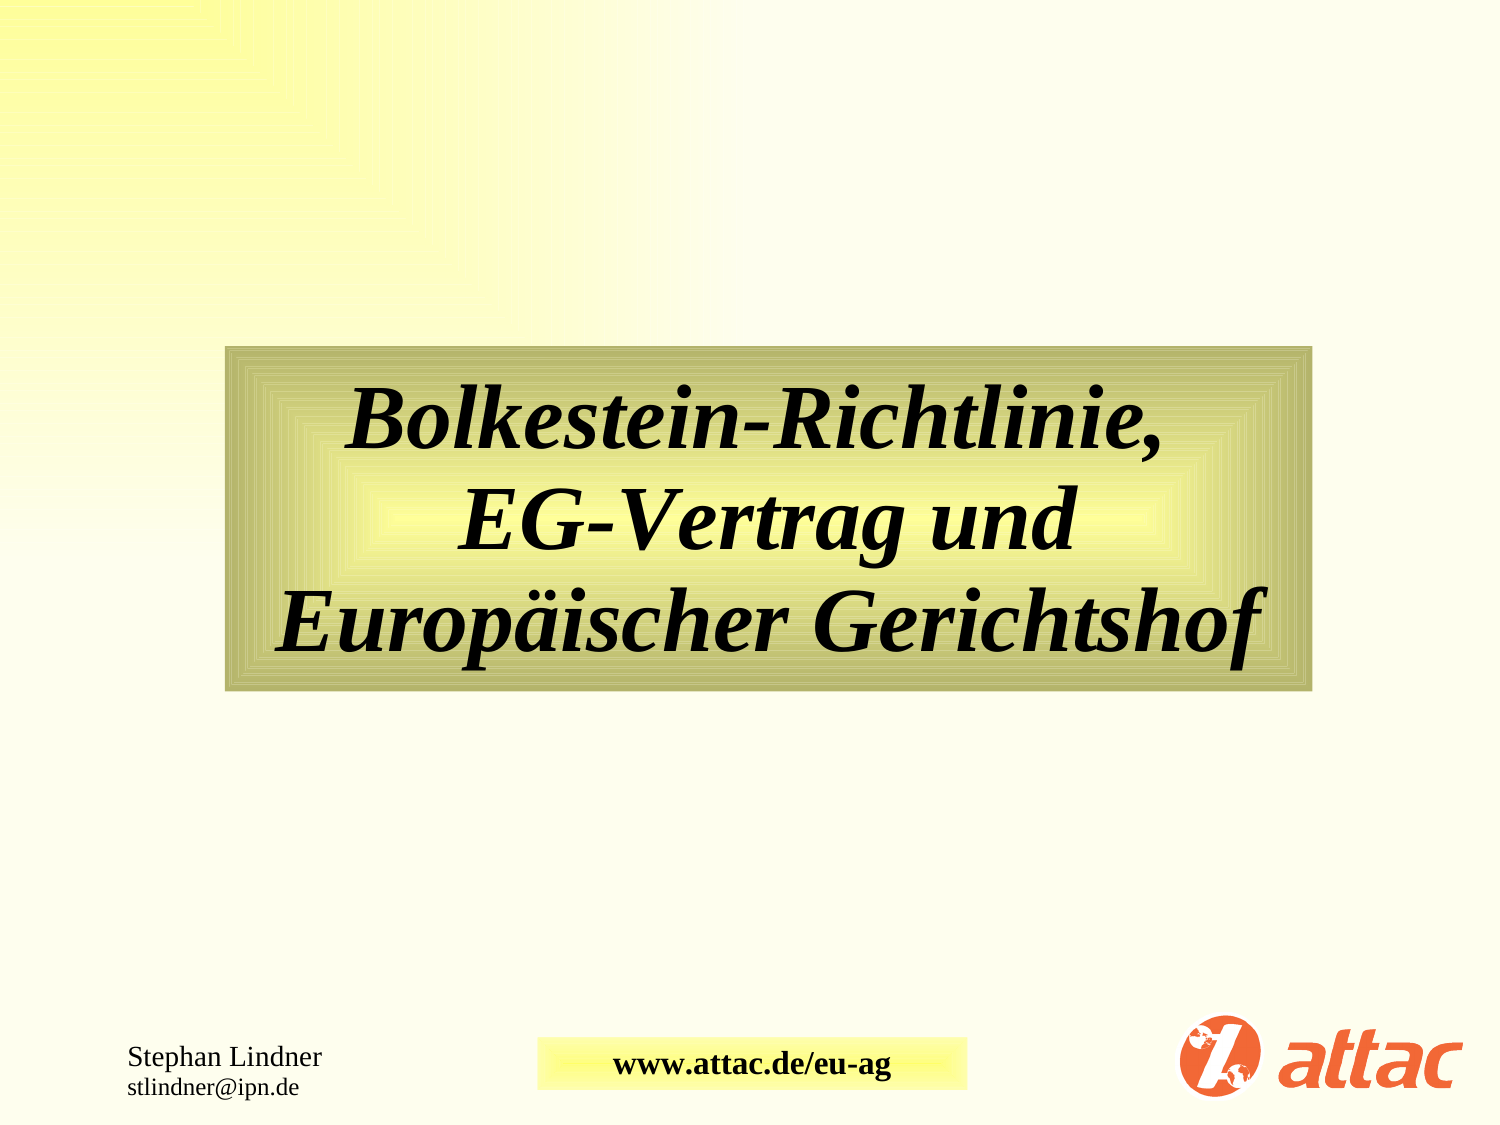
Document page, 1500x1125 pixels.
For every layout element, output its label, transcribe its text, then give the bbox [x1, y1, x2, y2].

title Bolkestein-Richtlinie, EG-Vertrag und Europäischer Gerichtshof [224, 346, 1313, 692]
text_box www.attac.de/eu-ag [537, 1037, 968, 1090]
picture [1175, 1012, 1463, 1101]
text_box Stephan Lindner stlindner@ipn.de [112, 1032, 338, 1109]
